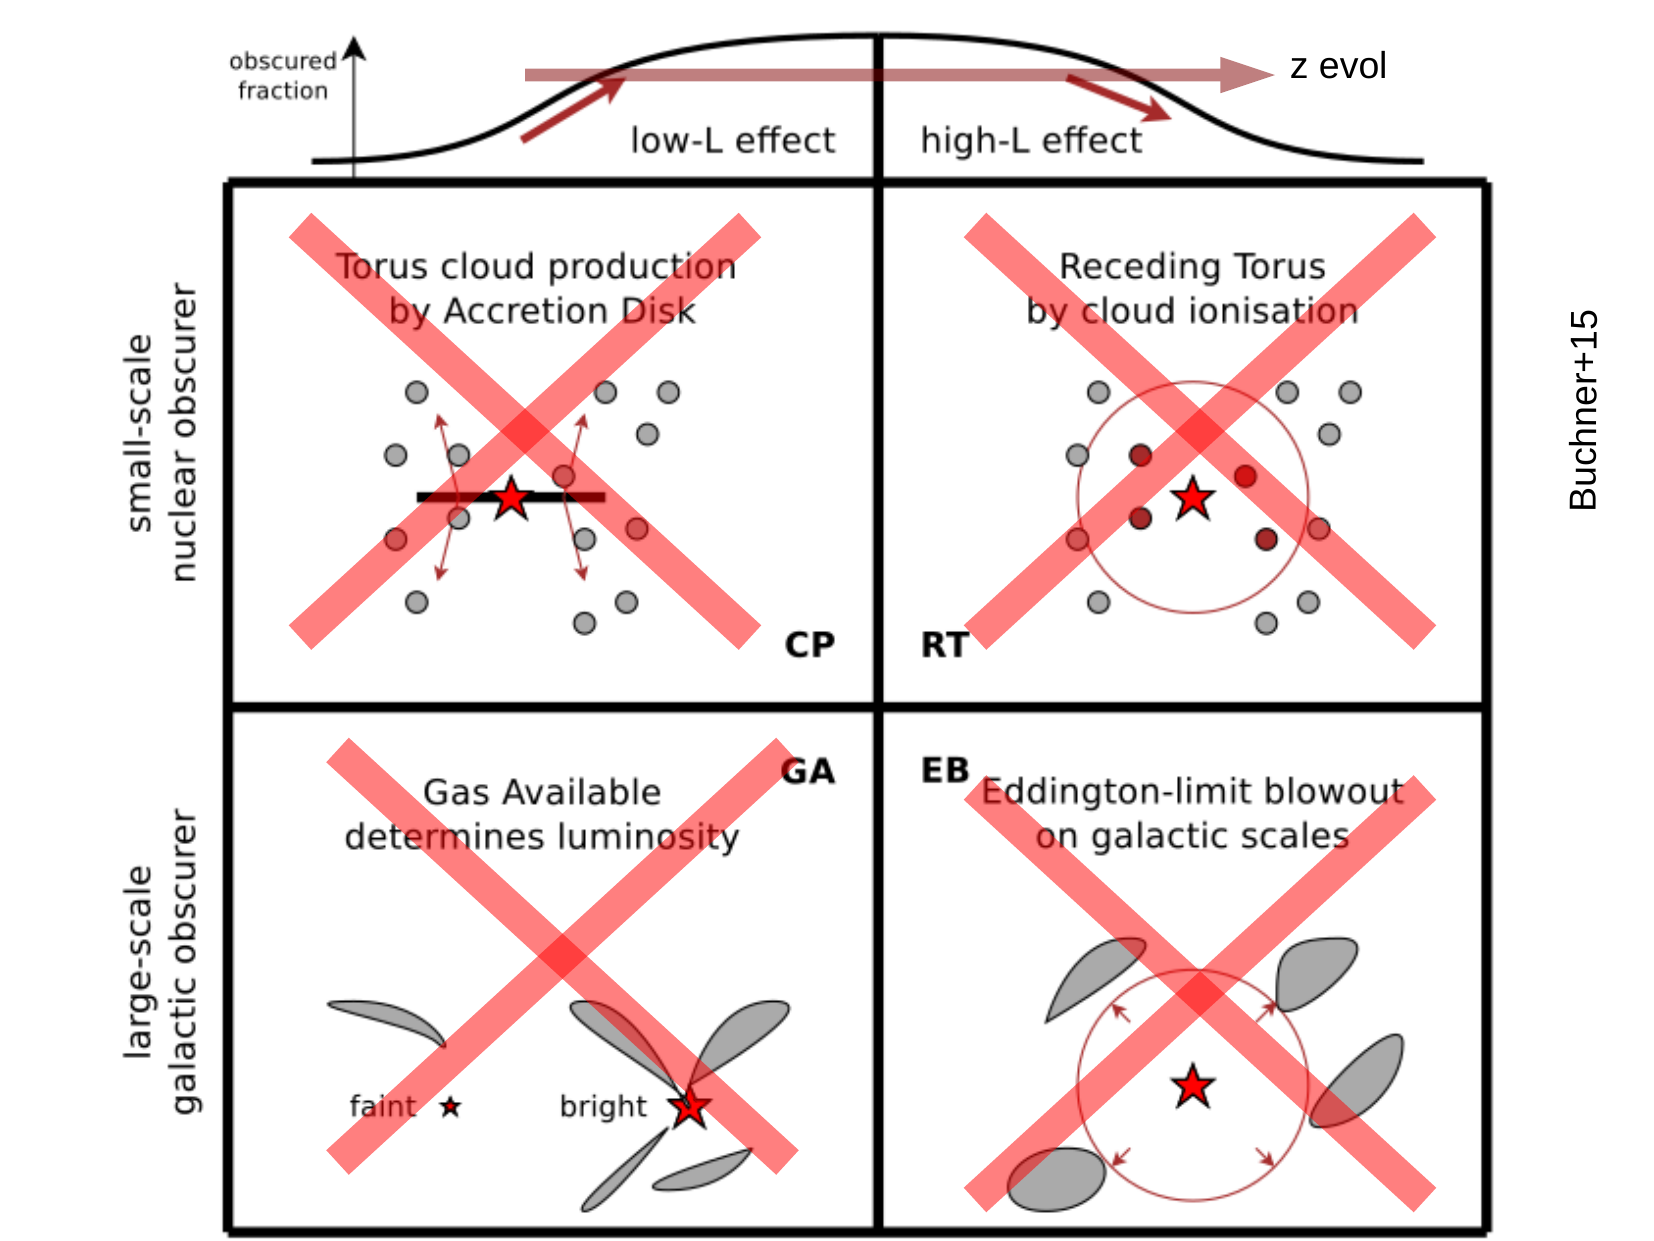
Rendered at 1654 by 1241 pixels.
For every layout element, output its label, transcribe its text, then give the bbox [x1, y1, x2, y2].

text_box Buchner+15 [1554, 294, 1613, 563]
picture [90, 14, 1521, 1241]
text_box z evol [1275, 37, 1463, 95]
